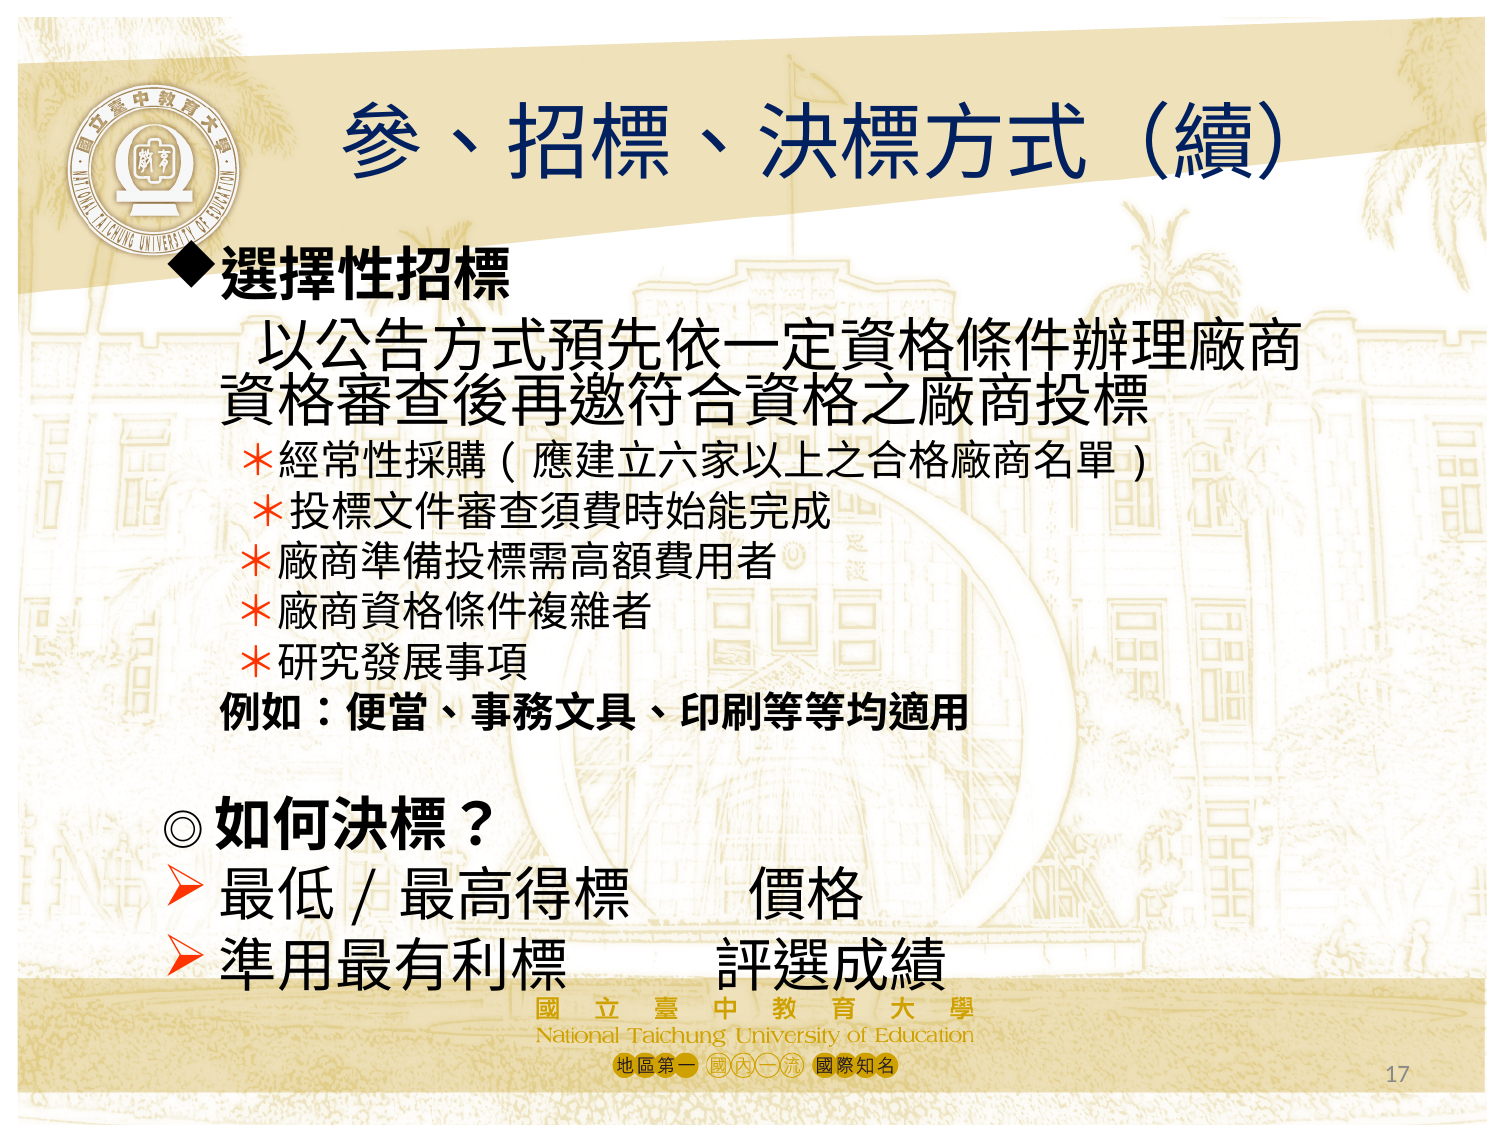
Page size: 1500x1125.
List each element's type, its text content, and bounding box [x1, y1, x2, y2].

text_box <編號> [1074, 1042, 1426, 1103]
picture [0, 0, 1500, 1125]
title 參、招標、決標方式（續） [253, 45, 1425, 233]
list 選擇性招標 以公告方式預先依一定資格條件辦理廠商資格審查後再邀符合資格之廠商投標 ＊經常性採購(應建立六家以上之合格廠商名單) ＊投標文件審查須費時始能完成 ＊廠商準備投標需高額費用者 ＊廠商資格條件複雜者 ＊研究發展事項 例如：便當、事務文具、印刷等等均適用 ◎如何決標？ 最低/最高得標 價格 準用最有利標 評選成績 [147, 243, 1356, 1024]
